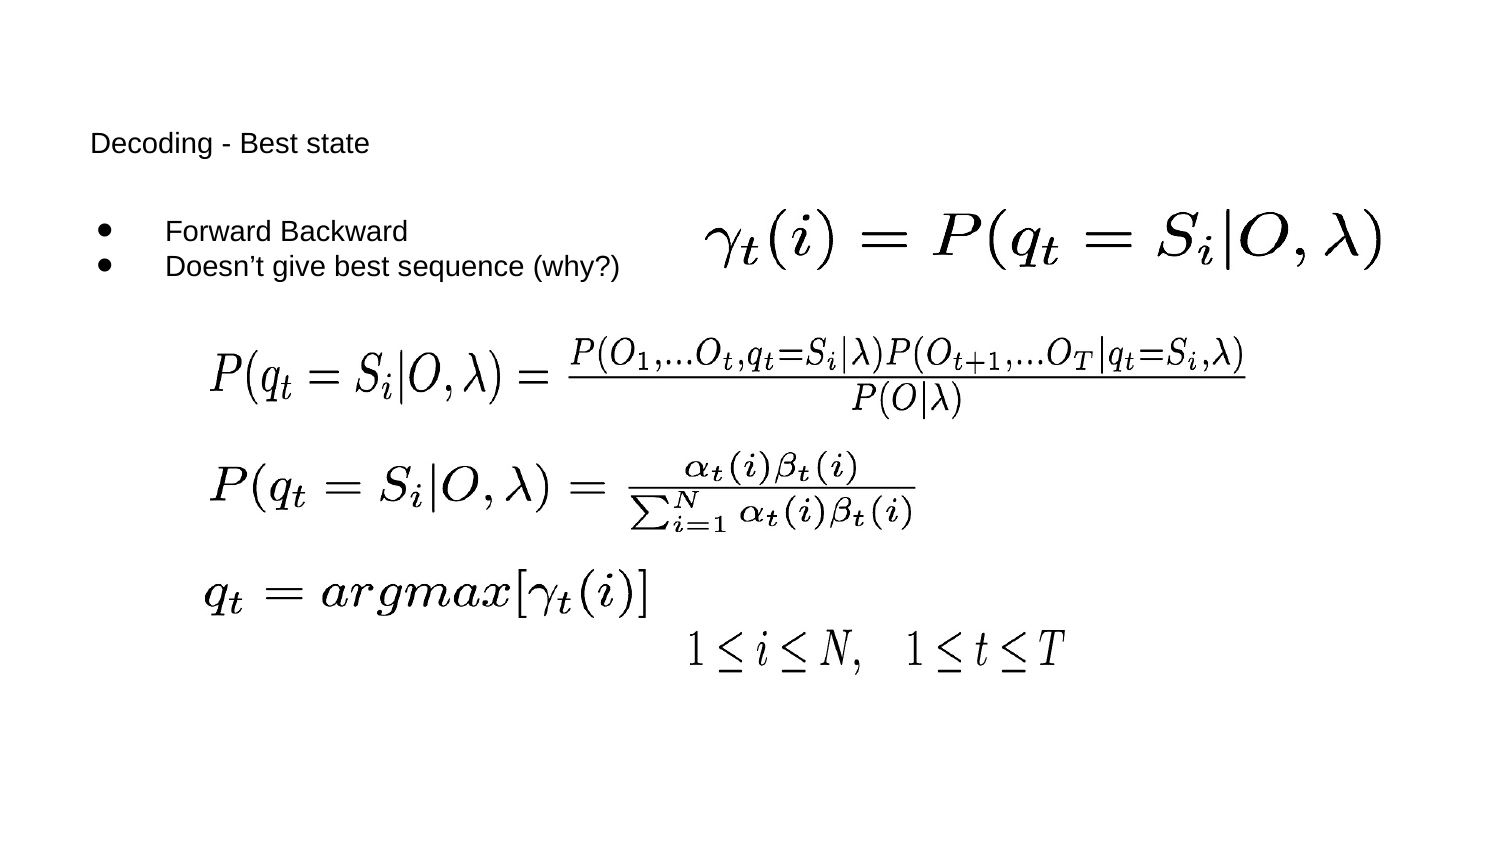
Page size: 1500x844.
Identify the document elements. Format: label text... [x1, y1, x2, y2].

picture [690, 629, 1066, 676]
list Forward Backward Doesn’t give best sequence (why?) [75, 196, 1425, 808]
title Decoding - Best state [75, 33, 1425, 175]
picture [210, 449, 916, 533]
picture [705, 209, 1381, 270]
picture [210, 334, 1246, 421]
picture [205, 569, 646, 618]
